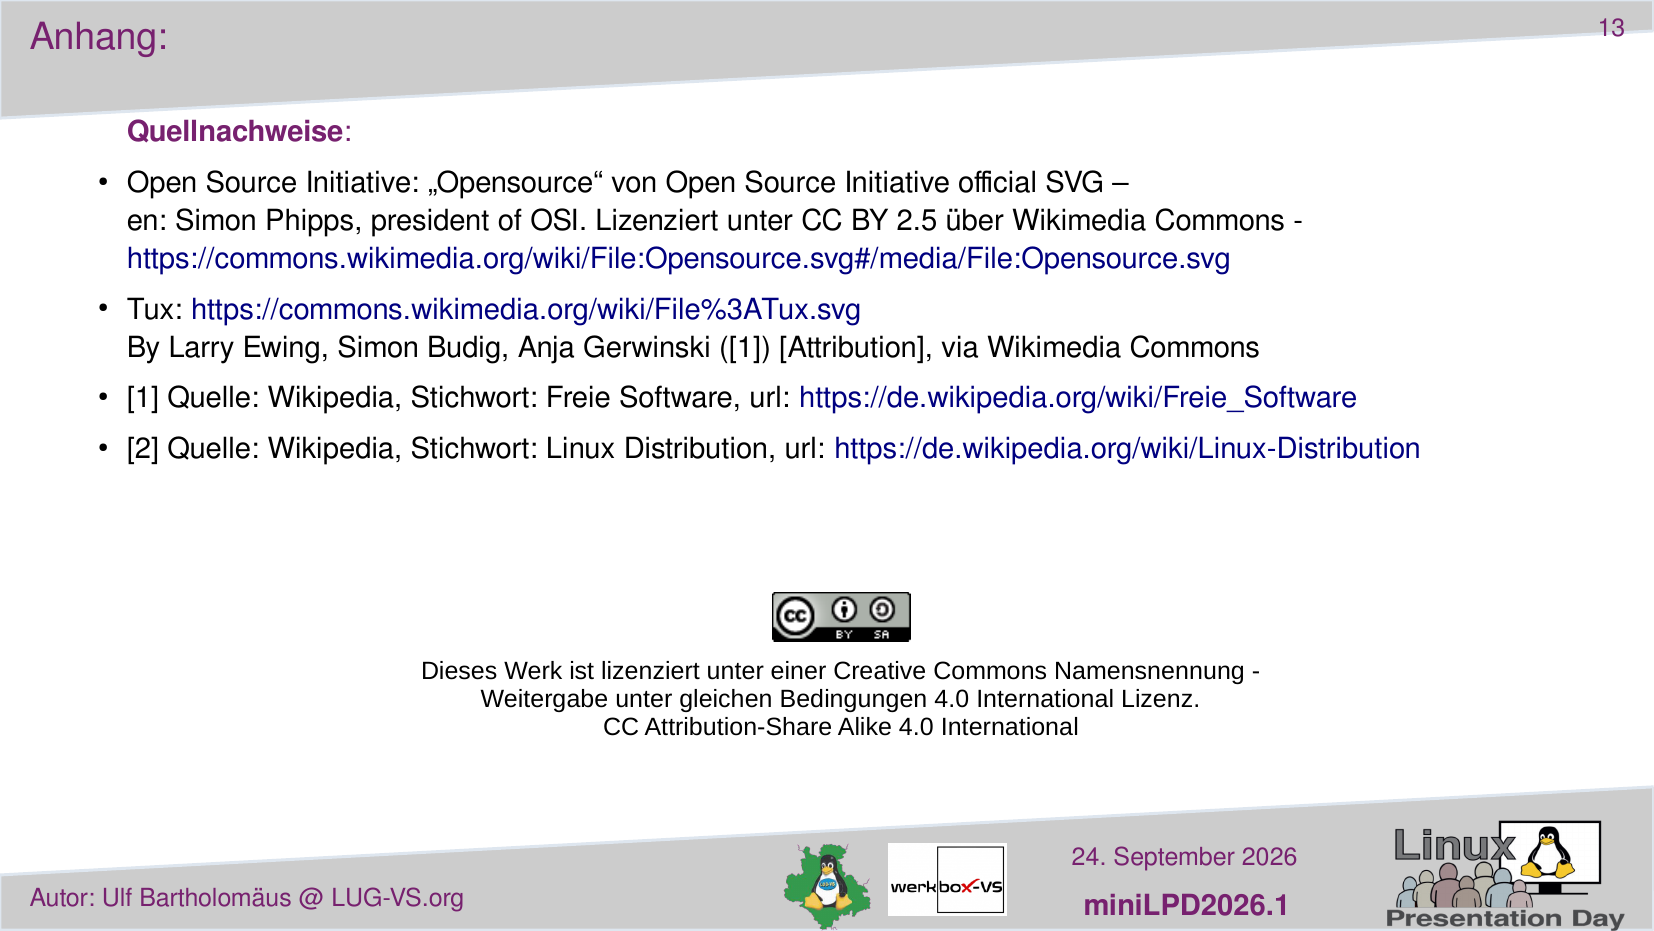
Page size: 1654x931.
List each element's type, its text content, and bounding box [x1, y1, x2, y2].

picture [781, 841, 873, 931]
picture [1387, 820, 1625, 931]
list Quellnachweise: Open Source Initiative: „Opensource“ von Open Source Initiative official SVG – en: Simon Phipps, president of OSI. Lizenziert unter CC BY 2.5 über Wikimedia Commons - https://commons.wikimedia.org/wiki/File:Opensource.svg#/media/File:Opensource.svg Tux: https://commons.wikimedia.org/wiki/File%3ATux.svg By Larry Ewing, Simon Budig, Anja Gerwinski ([1]) [Attribution], via Wikimedia Commons [1] Quelle: Wikipedia, Stichwort: Freie Software, url: https://de.wikipedia.org/wiki/Freie_Software [2] Quelle: Wikipedia, Stichwort: Linux Distribution, url: https://de.wikipedia.org/wiki/Linux-Distribution [88, 112, 1565, 473]
picture [772, 592, 911, 642]
title Anhang: [29, 11, 1211, 110]
picture [888, 843, 1007, 916]
text_box Dieses Werk ist lizenziert unter einer Creative Commons Namensnennung - Weitergabe unter gleichen Bedingungen 4.0 International Lizenz. CC Attribution-Share Alike 4.0 International [354, 649, 1329, 749]
